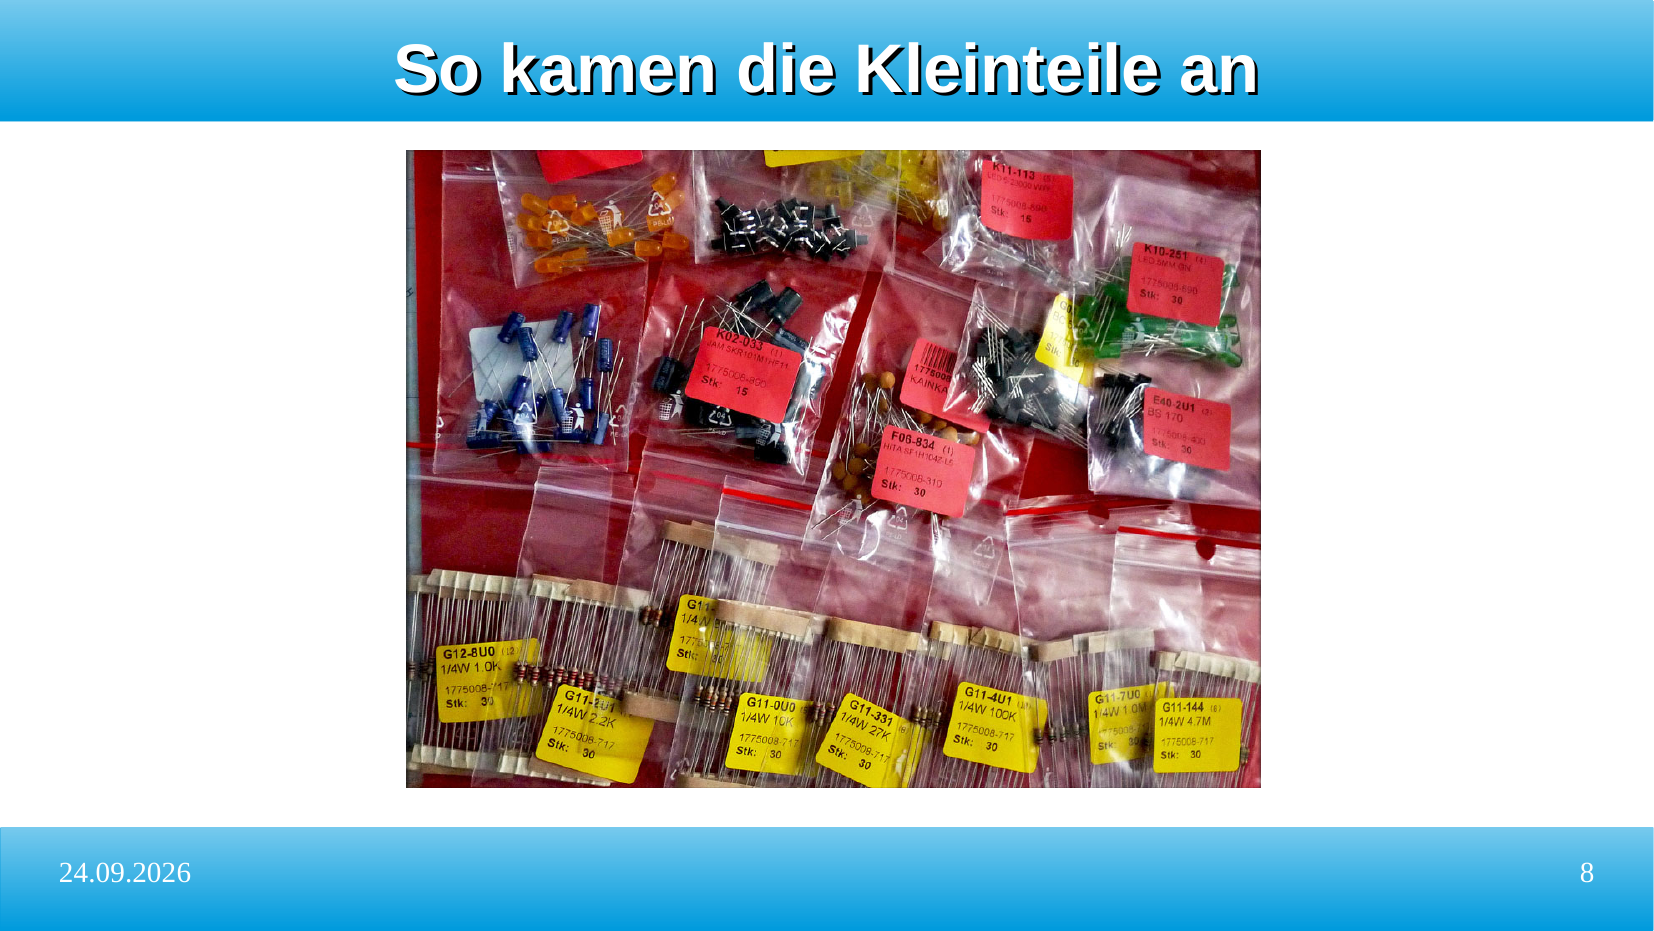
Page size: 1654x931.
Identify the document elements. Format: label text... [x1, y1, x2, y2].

title So kamen die Kleinteile an [59, 29, 1595, 108]
picture [406, 150, 1261, 788]
